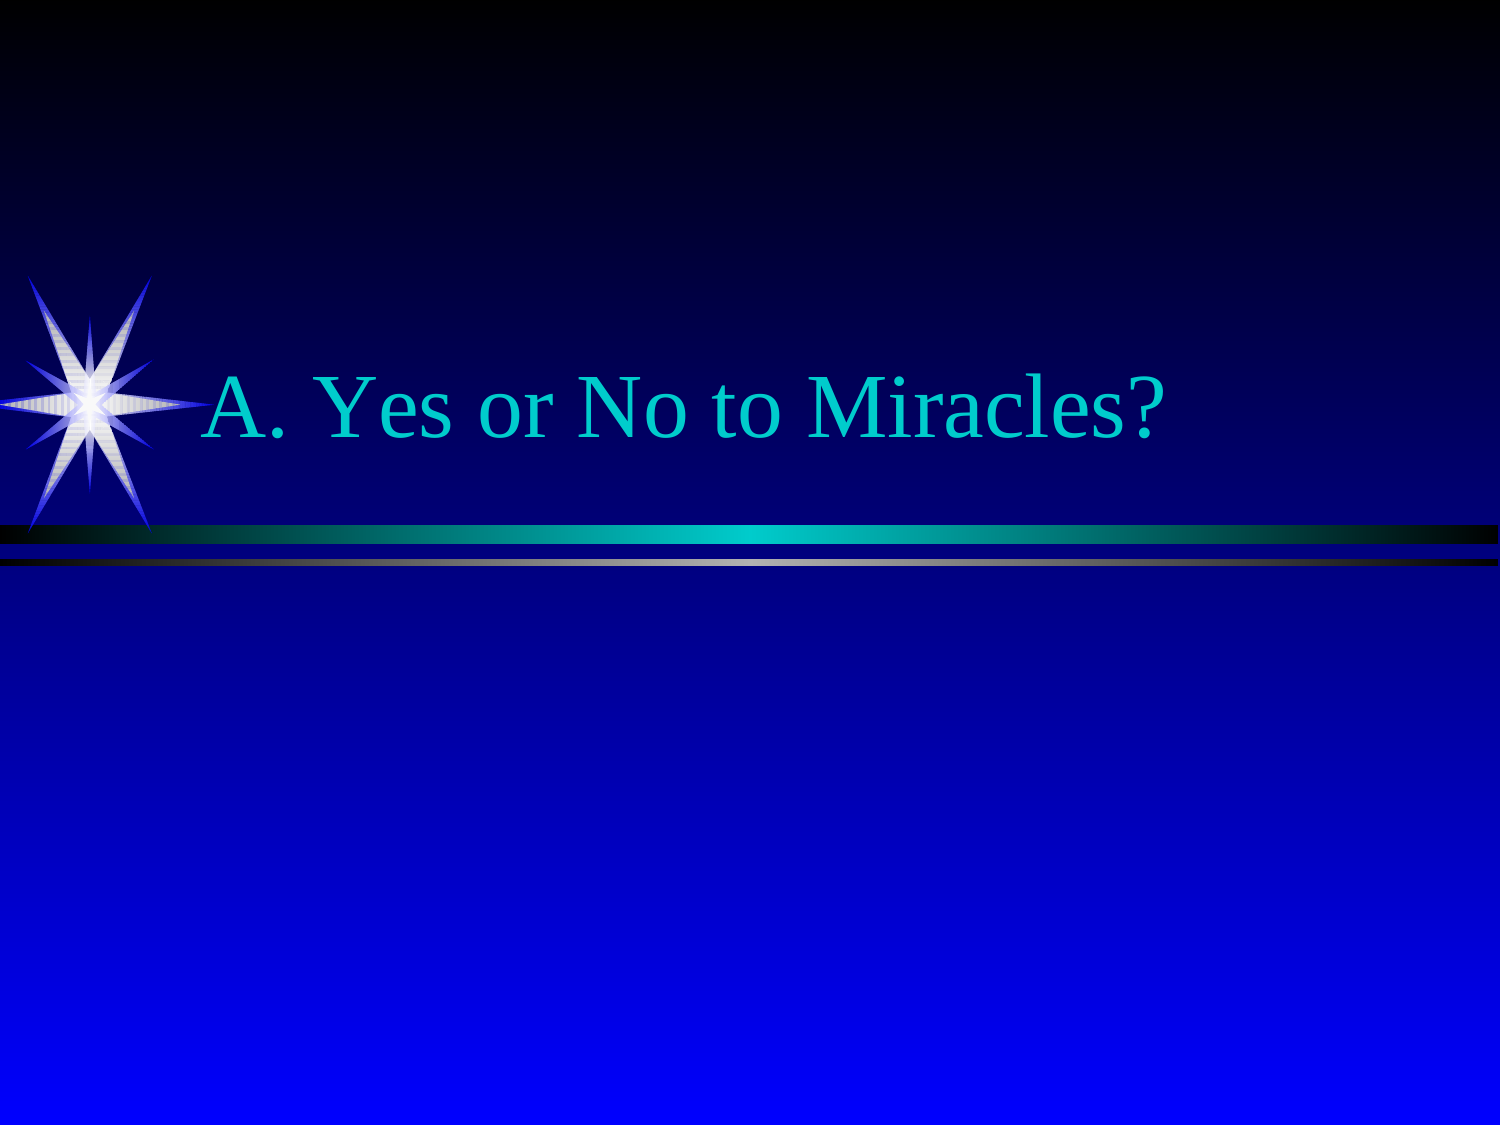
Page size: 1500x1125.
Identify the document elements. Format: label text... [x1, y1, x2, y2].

title A. Yes or No to Miracles? [200, 312, 1476, 501]
